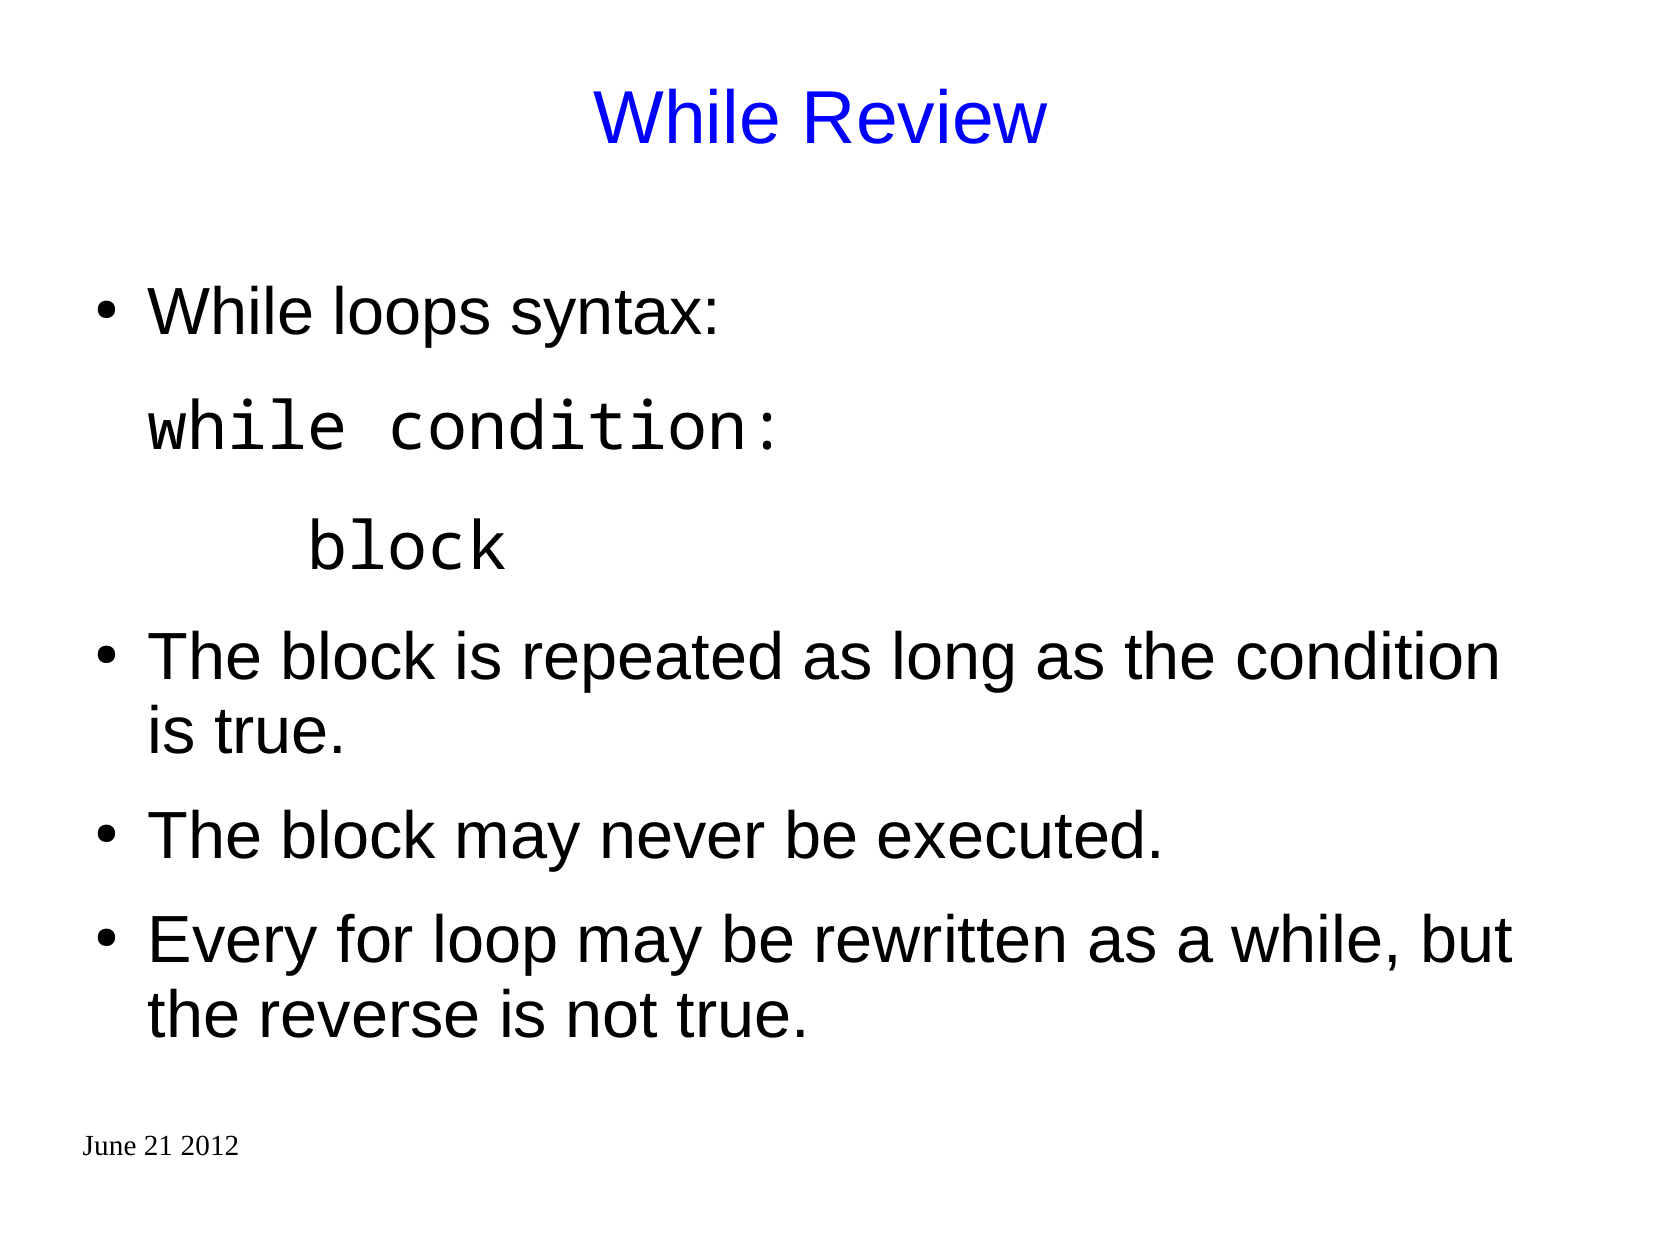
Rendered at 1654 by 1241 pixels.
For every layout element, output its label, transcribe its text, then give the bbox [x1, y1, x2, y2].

list While loops syntax: while condition: block The block is repeated as long as the condition is true. The block may never be executed. Every for loop may be rewritten as a while, but the reverse is not true. [76, 274, 1565, 1093]
title While Review [76, 58, 1565, 178]
